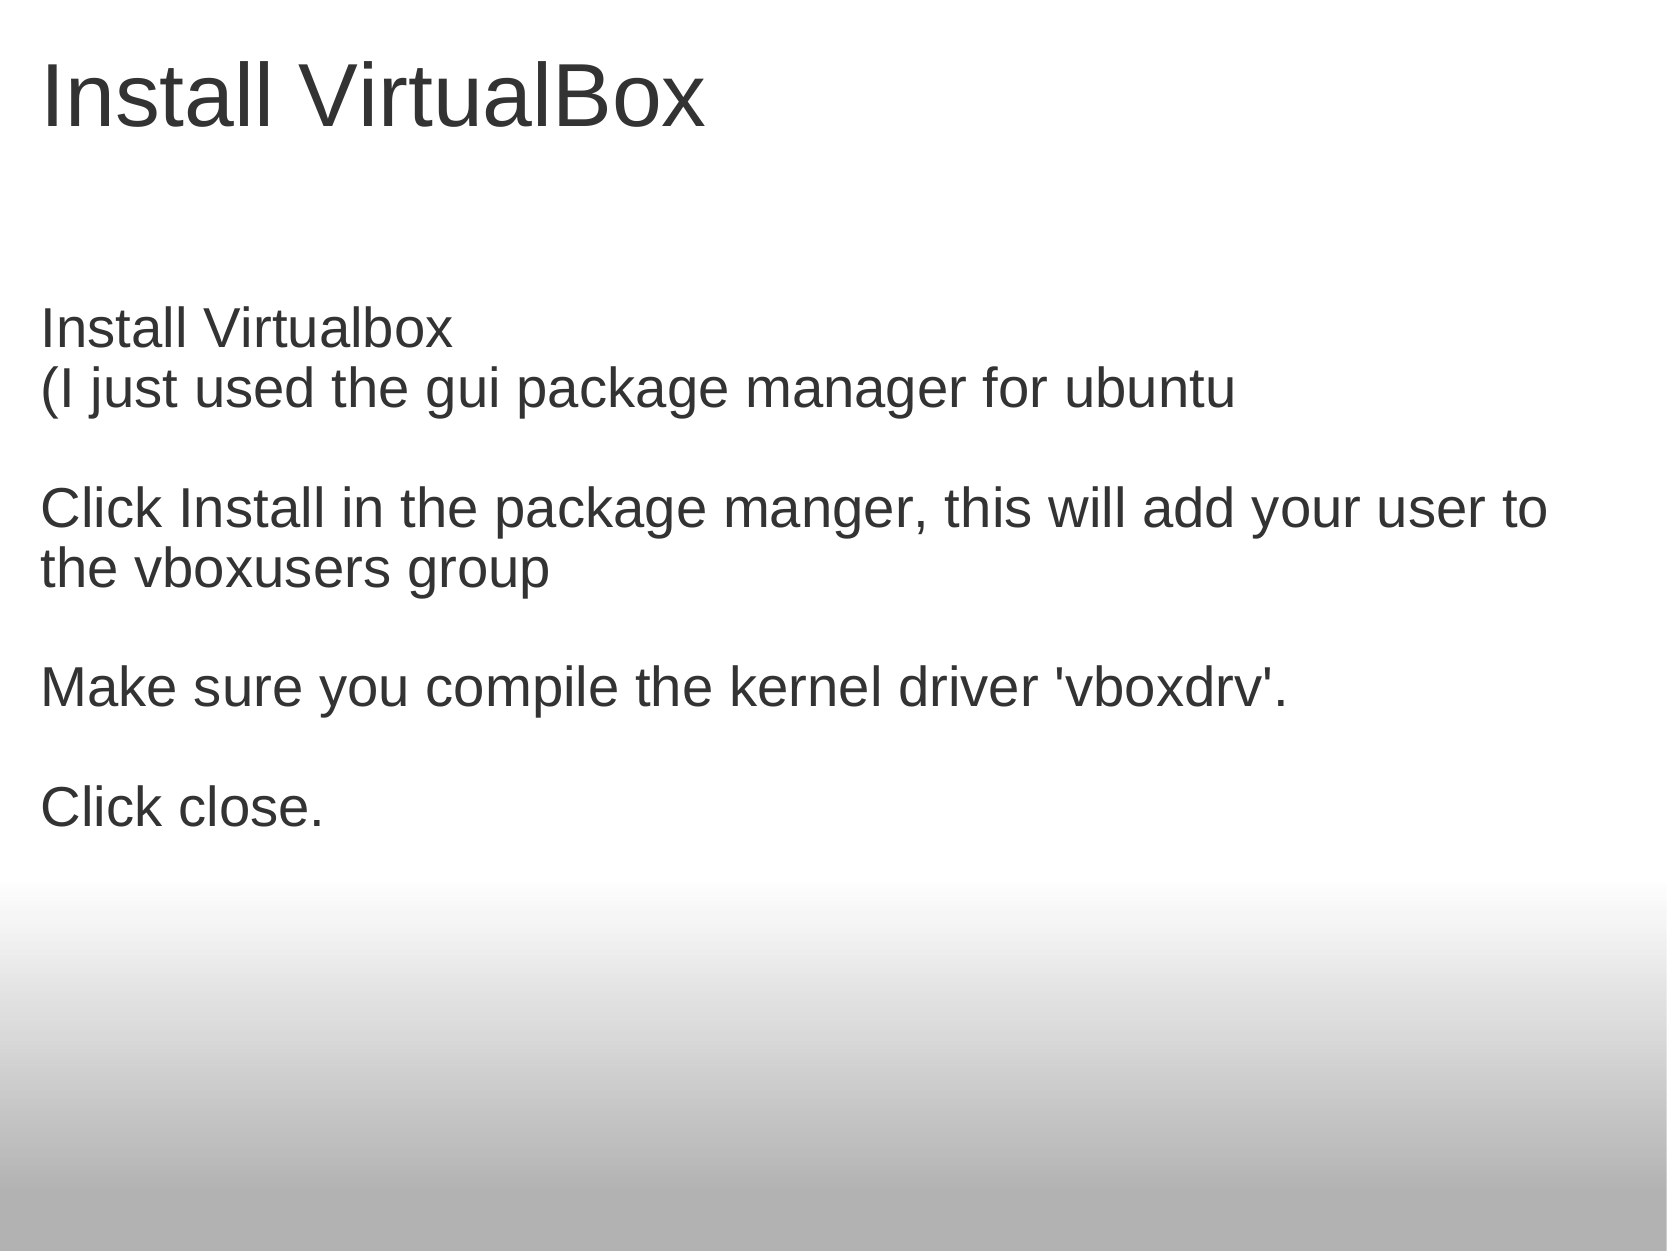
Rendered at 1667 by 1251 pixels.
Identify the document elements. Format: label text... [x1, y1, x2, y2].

picture [0, 0, 1667, 1251]
title Install VirtualBox [40, 50, 1627, 201]
list Install Virtualbox (I just used the gui package manager for ubuntu Click Install in the package manger, this will add your user to the vboxusers group Make sure you compile the kernel driver 'vboxdrv'. Click close. [40, 300, 1627, 1201]
